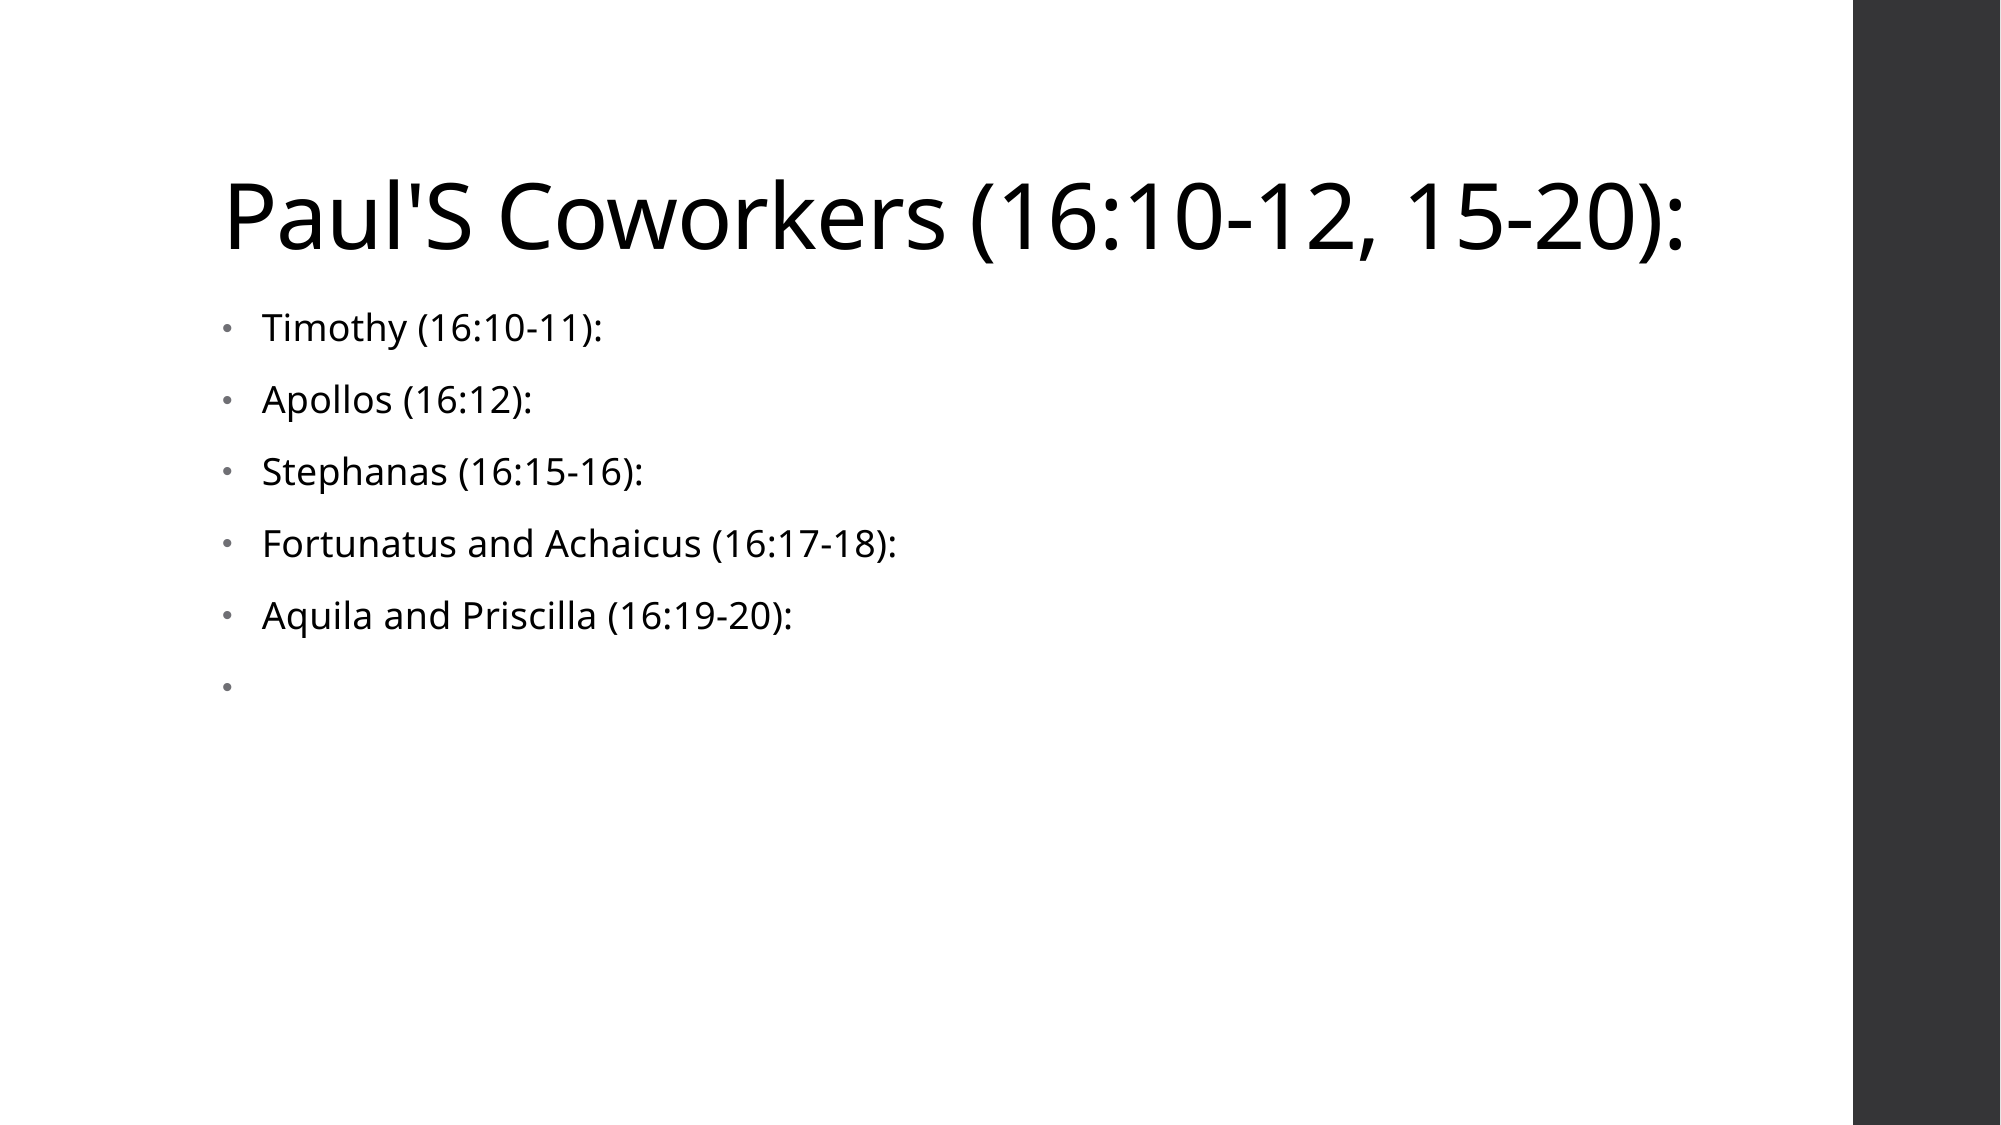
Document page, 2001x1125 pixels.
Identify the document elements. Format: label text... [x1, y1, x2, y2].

title Paul'S Coworkers (16:10-12, 15-20): [206, 60, 1797, 278]
list Timothy (16:10-11): Apollos (16:12): Stephanas (16:15-16): Fortunatus and Achaicus (16:17-18): Aquila and Priscilla (16:19-20): [206, 299, 1617, 1014]
